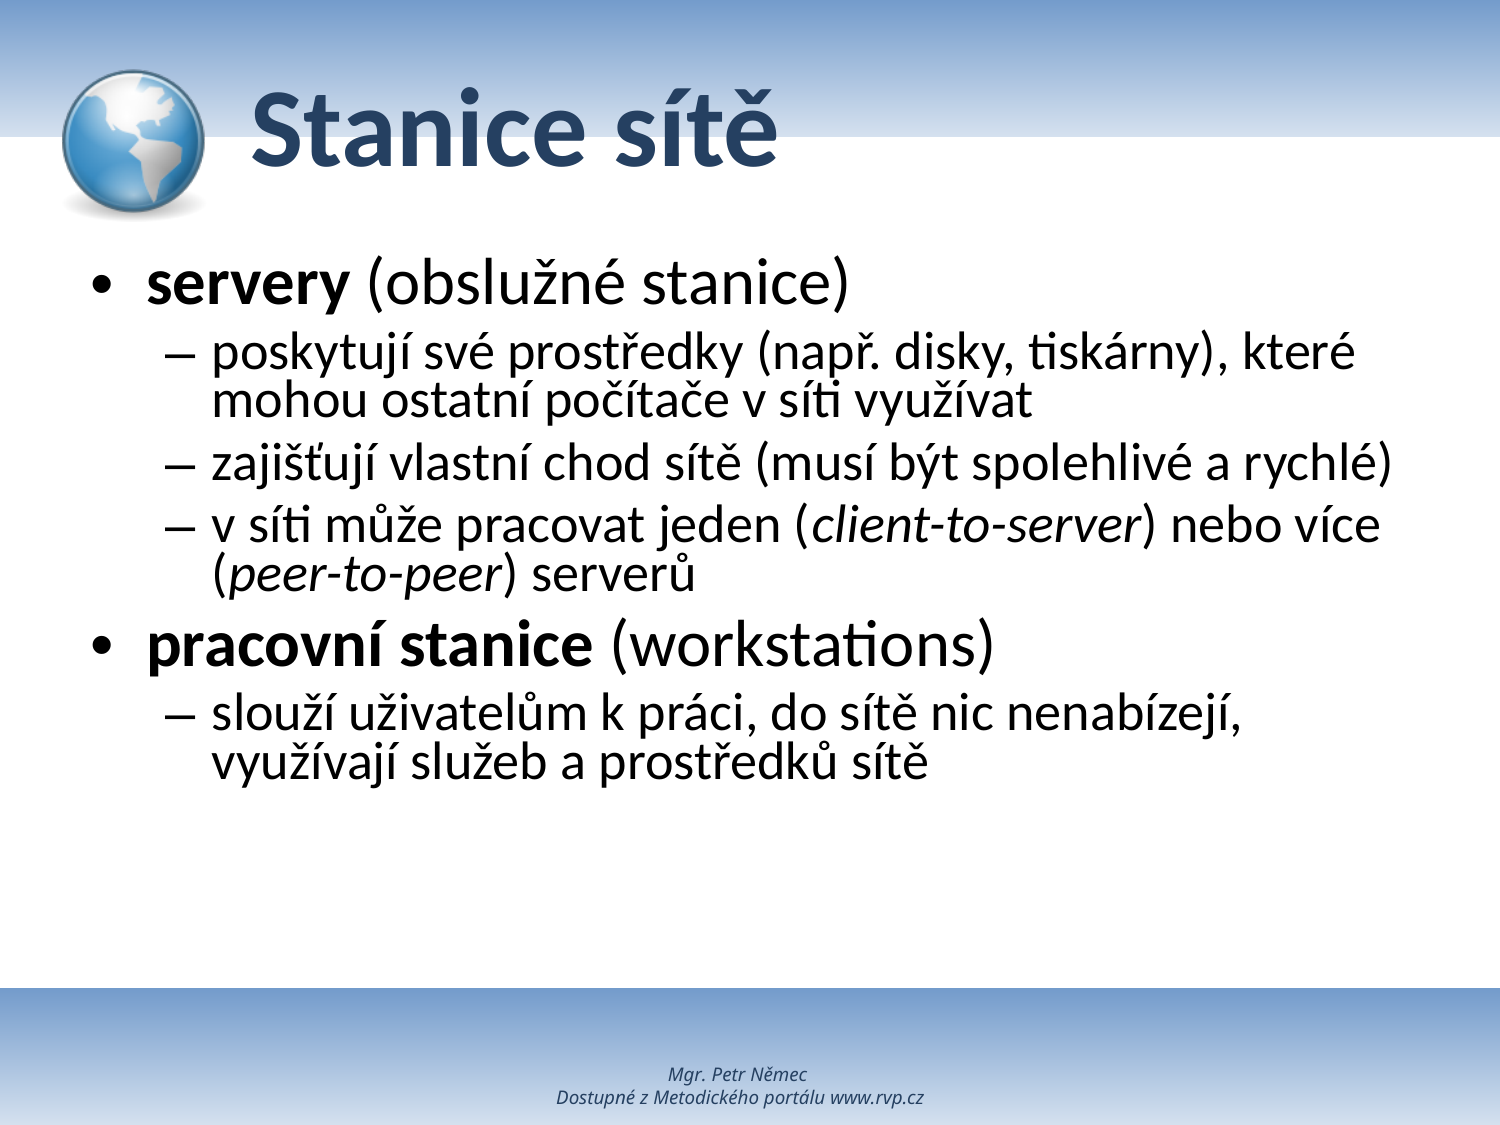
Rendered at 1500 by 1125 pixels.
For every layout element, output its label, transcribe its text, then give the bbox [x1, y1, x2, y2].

title Stanice sítě [235, 45, 1426, 233]
list servery (obslužné stanice) poskytují své prostředky (např. disky, tiskárny), které mohou ostatní počítače v síti využívat zajišťují vlastní chod sítě (musí být spolehlivé a rychlé) v síti může pracovat jeden (client-to-server) nebo více (peer-to-peer) serverů pracovní stanice (workstations) slouží uživatelům k práci, do sítě nic nenabízejí, využívají služeb a prostředků sítě [75, 248, 1426, 992]
picture [56, 67, 211, 222]
